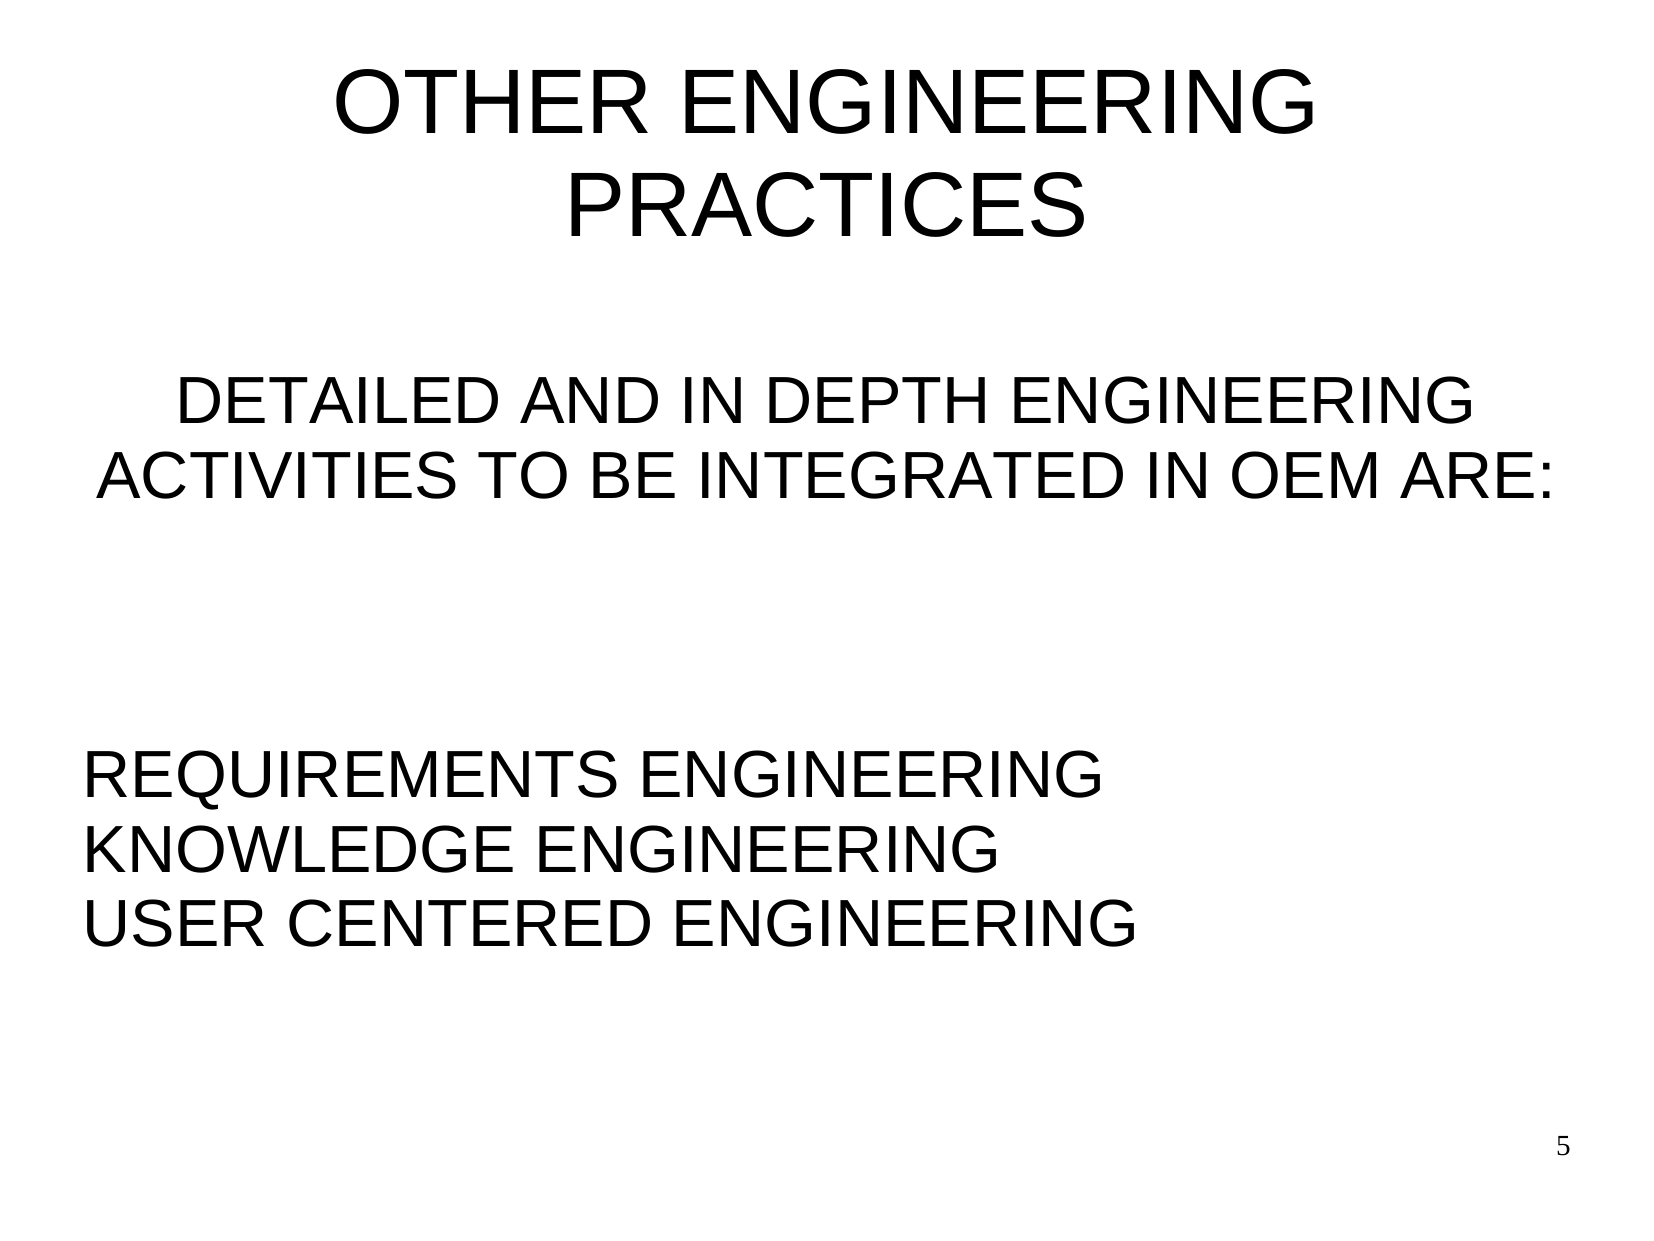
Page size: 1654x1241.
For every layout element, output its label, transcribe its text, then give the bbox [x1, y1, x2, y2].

subtitle DETAILED AND IN DEPTH ENGINEERING ACTIVITIES TO BE INTEGRATED IN OEM ARE: REQUIREMENTS ENGINEERING KNOWLEDGE ENGINEERING USER CENTERED ENGINEERING [82, 290, 1571, 1109]
title OTHER ENGINEERING PRACTICES [82, 49, 1571, 257]
